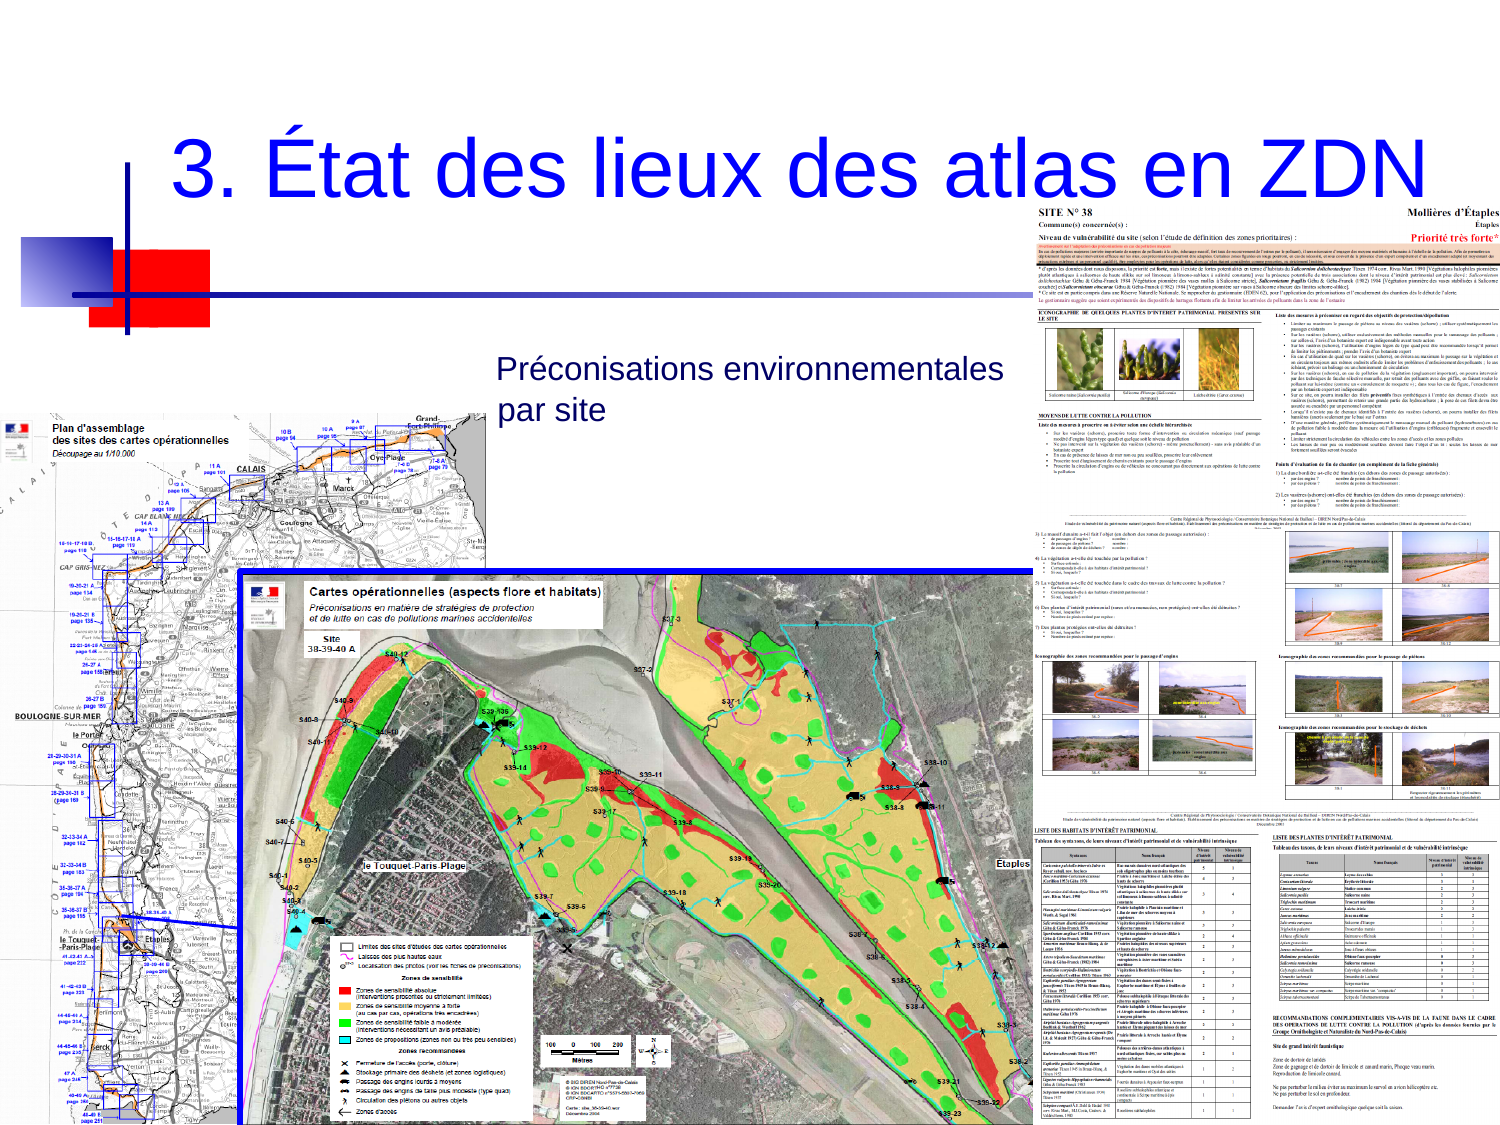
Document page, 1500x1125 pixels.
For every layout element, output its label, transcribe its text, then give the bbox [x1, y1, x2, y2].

picture [242, 957, 1500, 1125]
picture [0, 413, 237, 1124]
list Préconisations environnementales par site [29, 265, 1500, 957]
title 3. État des lieux des atlas en ZDN [153, 62, 1447, 266]
picture [1447, 206, 1500, 265]
